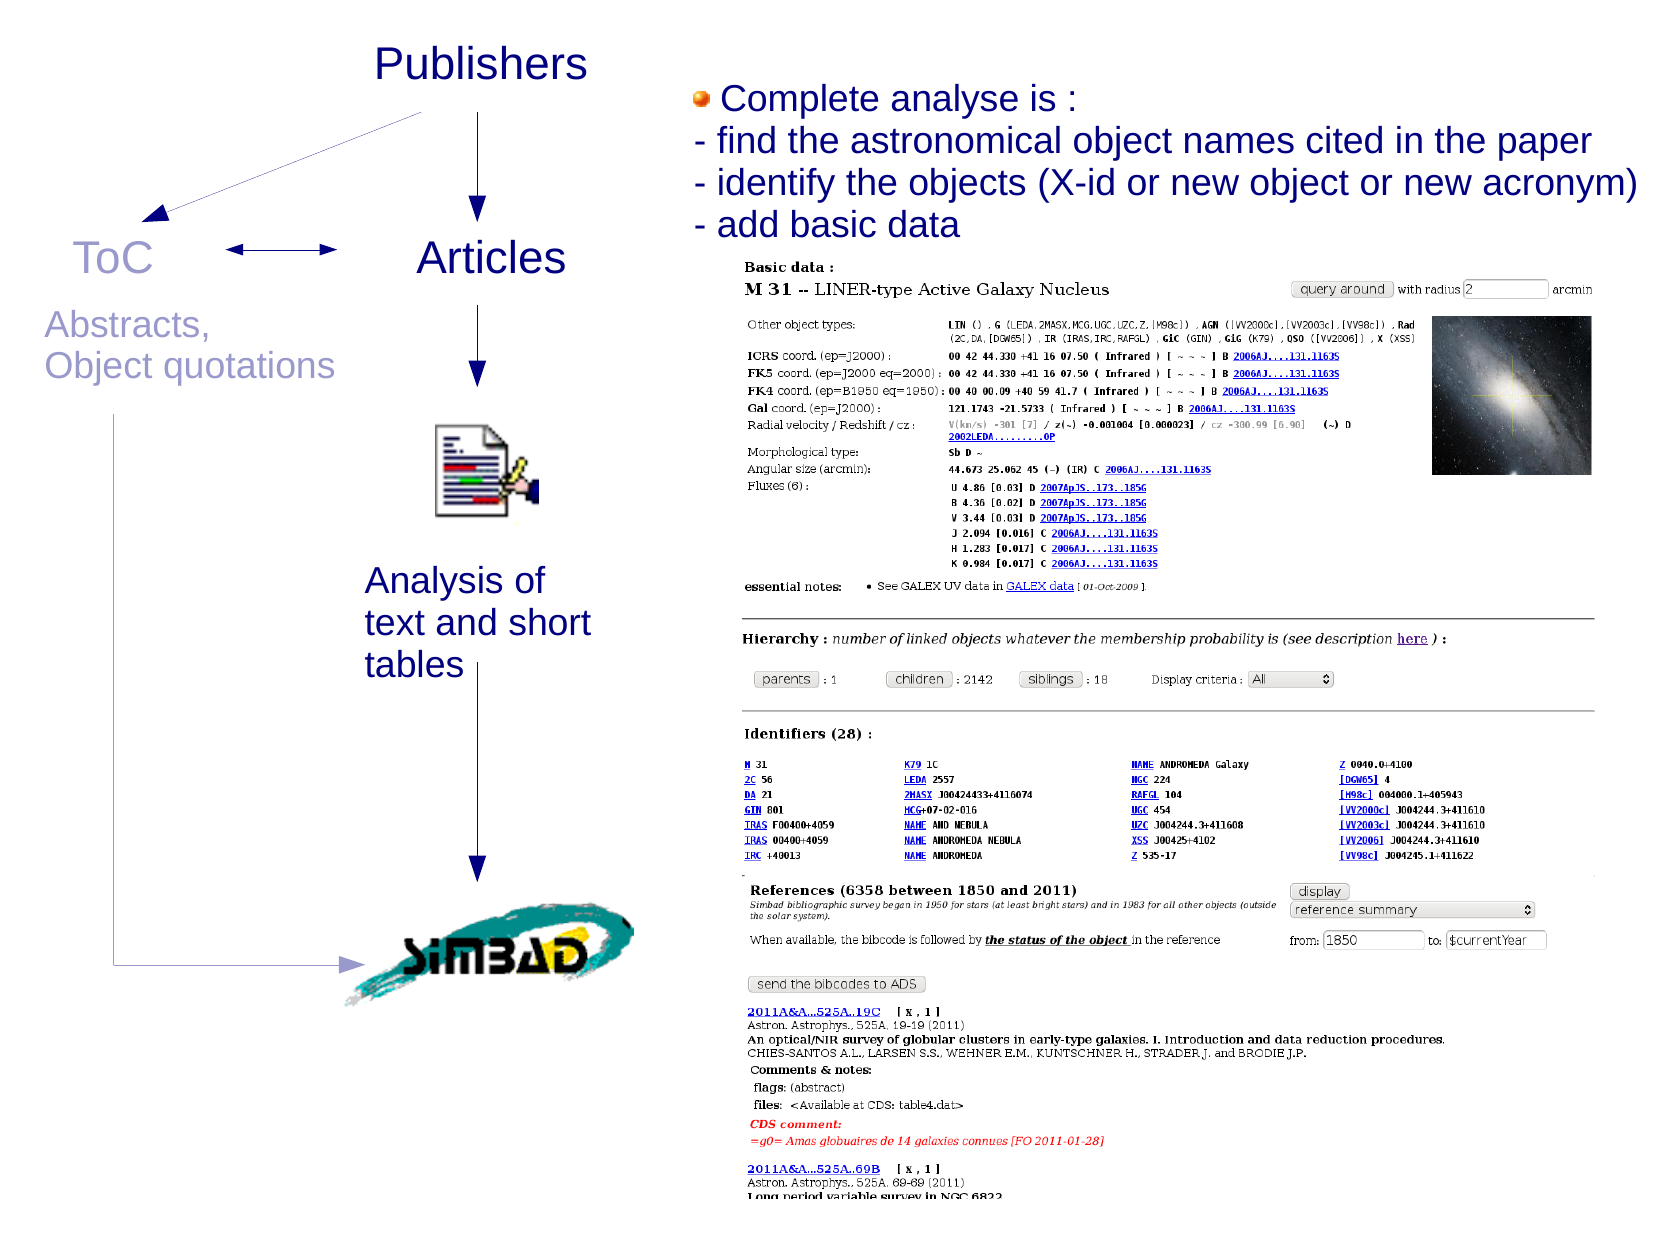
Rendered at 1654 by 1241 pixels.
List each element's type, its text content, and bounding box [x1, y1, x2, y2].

text_box Complete analyse is : - find the astronomical object names cited in the paper - identify the objects (X-id or new object or new acronym) - add basic data [679, 70, 1654, 296]
picture [340, 893, 634, 1020]
text_box Articles [401, 224, 582, 291]
text_box ToC [57, 224, 191, 291]
picture [435, 422, 539, 525]
text_box Analysis of text and short tables [349, 552, 624, 693]
text_box Abstracts, Object quotations [29, 295, 355, 395]
text_box Publishers [359, 30, 629, 97]
picture [740, 249, 1596, 1199]
